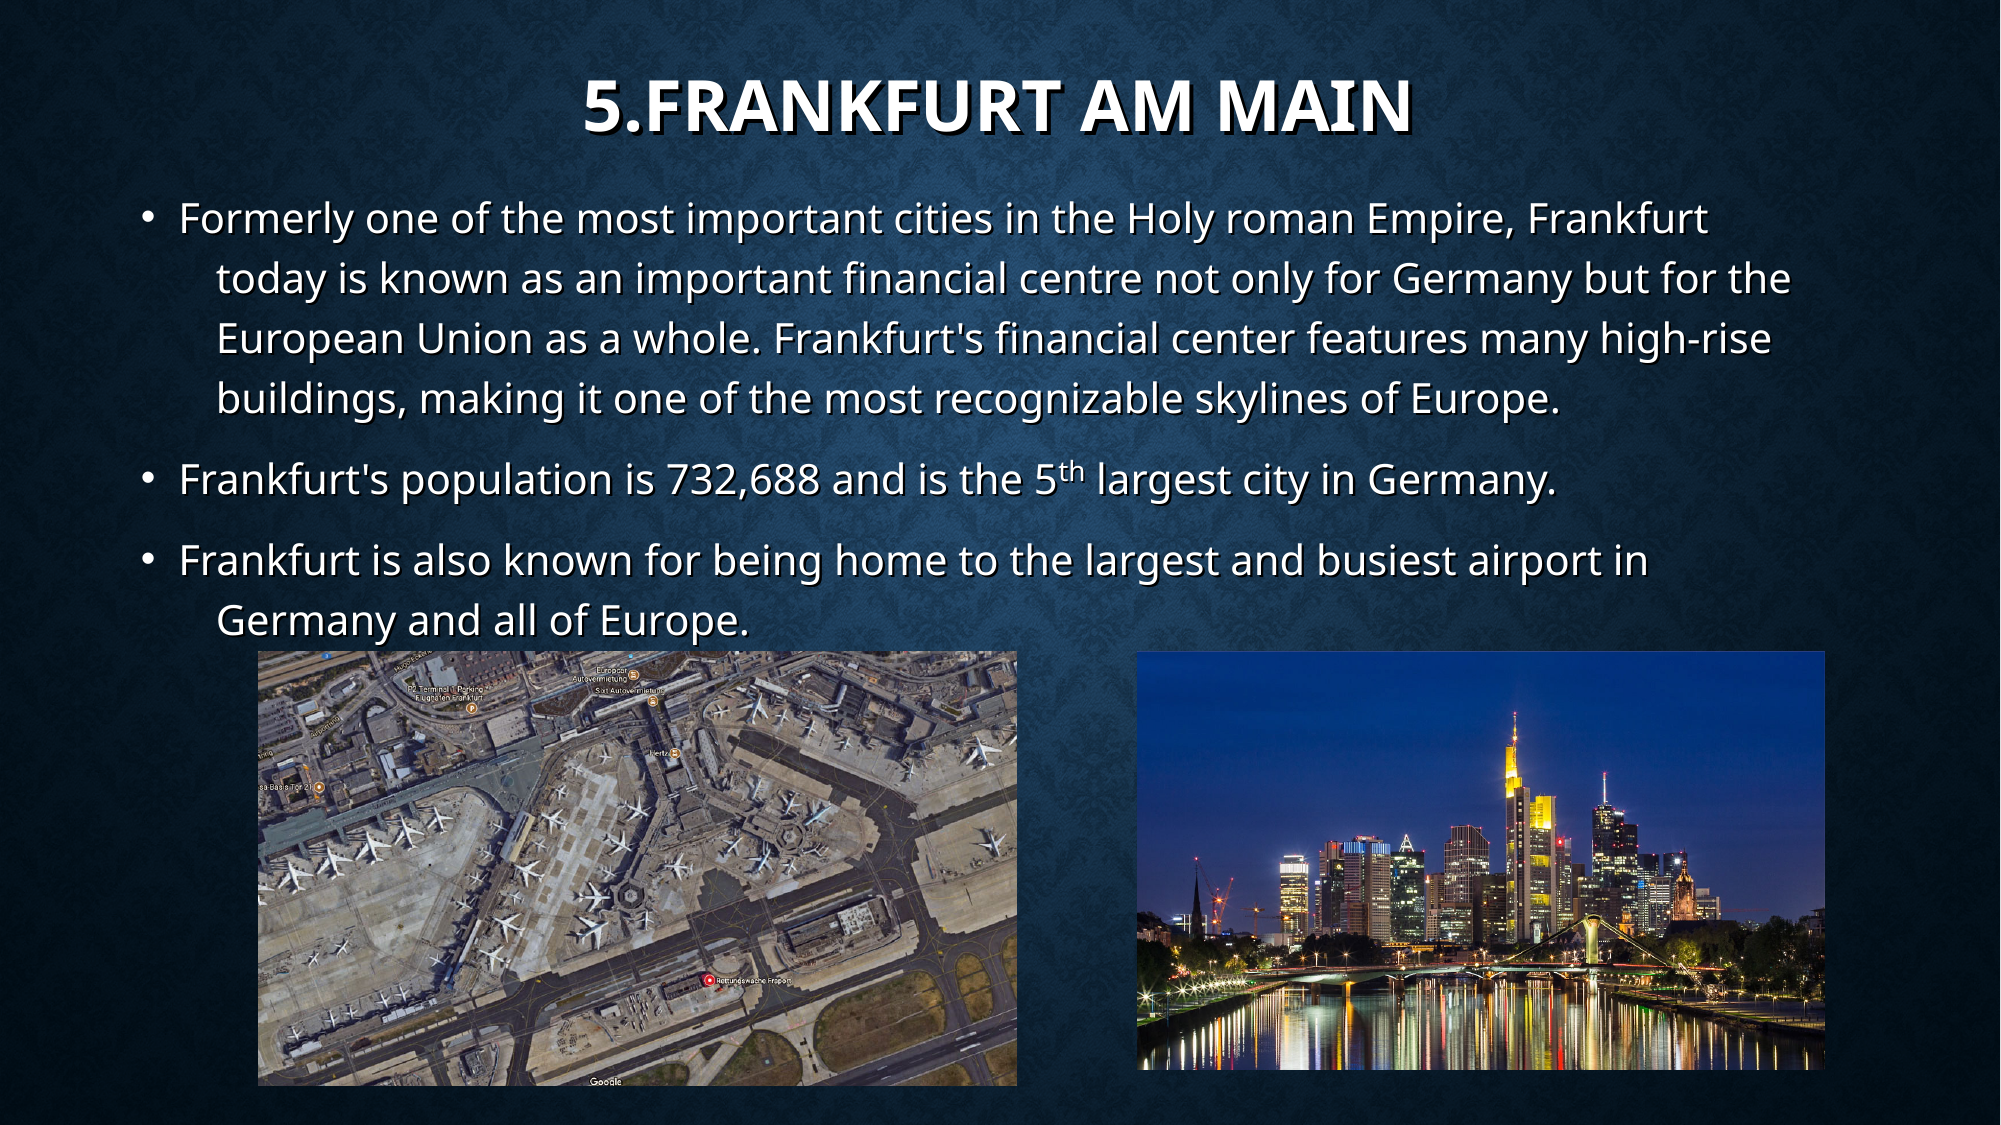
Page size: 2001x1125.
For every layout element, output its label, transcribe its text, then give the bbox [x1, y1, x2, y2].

picture [1137, 651, 1825, 1070]
list Formerly one of the most important cities in the Holy roman Empire, Frankfurt today is known as an important financial centre not only for Germany but for the European Union as a whole. Frankfurt's financial center features many high-rise buildings, making it one of the most recognizable skylines of Europe. Frankfurt's population is 732,688 and is the 5th largest city in Germany. Frankfurt is also known for being home to the largest and busiest airport in Germany and all of Europe. [125, 173, 1825, 652]
picture [258, 651, 1017, 1086]
title 5.Frankfurt am main [149, 0, 1849, 218]
